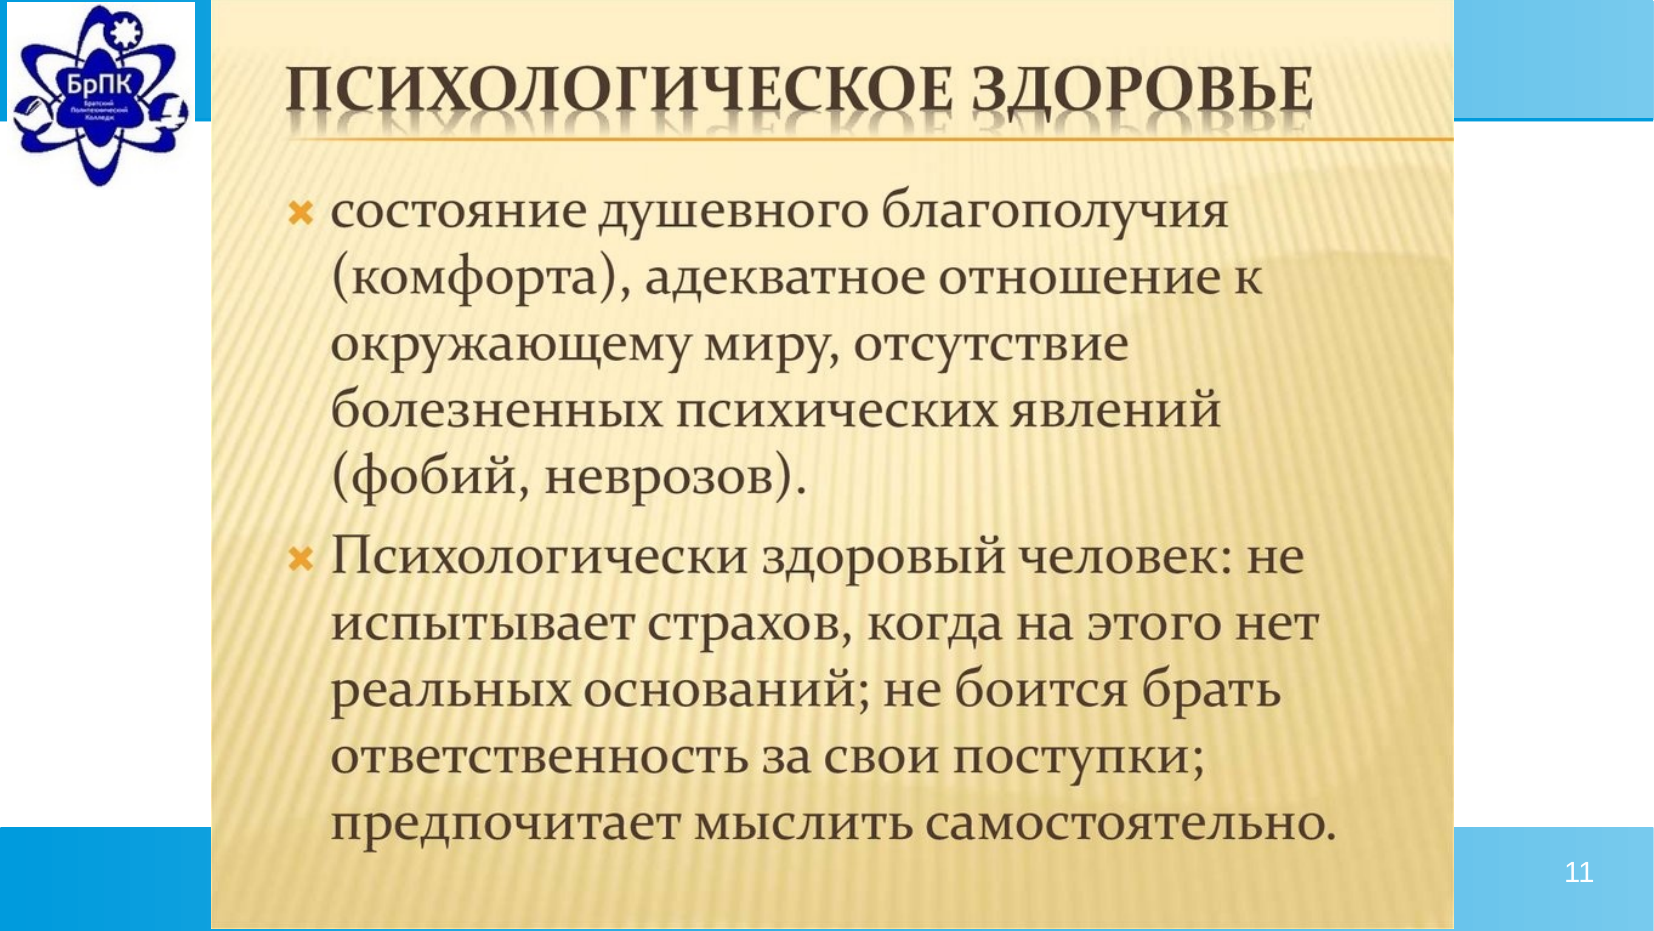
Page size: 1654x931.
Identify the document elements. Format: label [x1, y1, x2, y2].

picture [211, 0, 1454, 929]
picture [7, 3, 195, 190]
